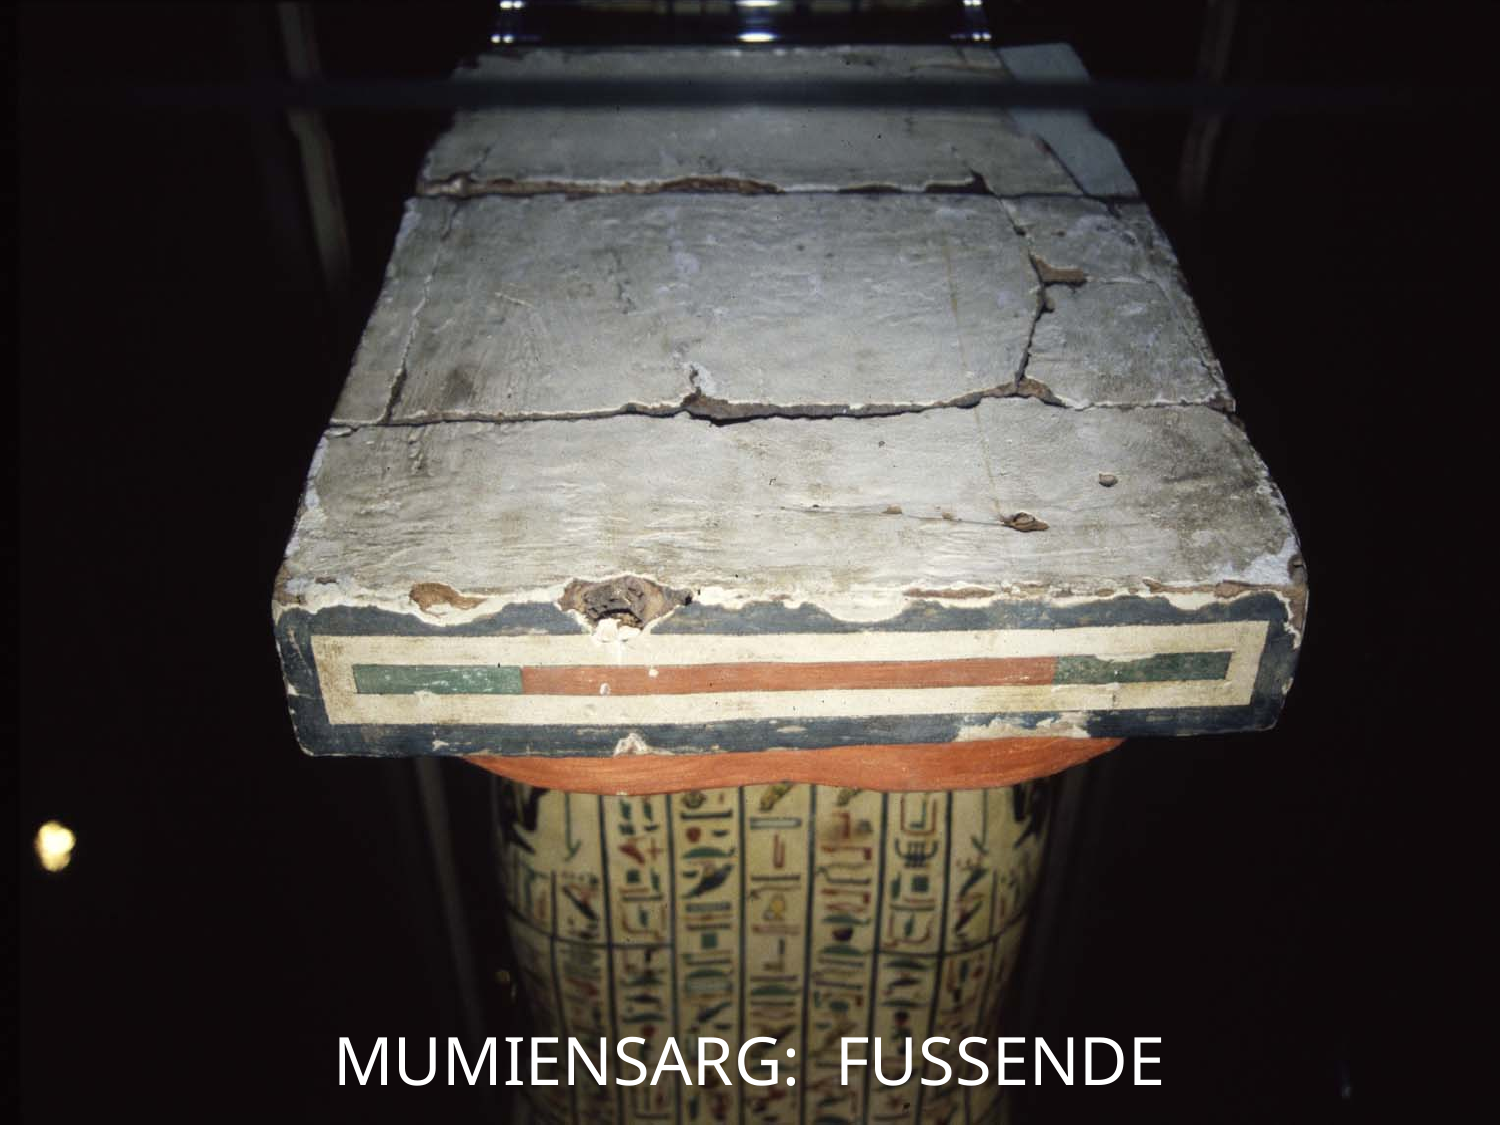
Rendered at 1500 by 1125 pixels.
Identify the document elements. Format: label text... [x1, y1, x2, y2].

text_box MUMIENSARG: FUSSENDE [318, 1011, 1182, 1107]
picture [0, 0, 1500, 1125]
